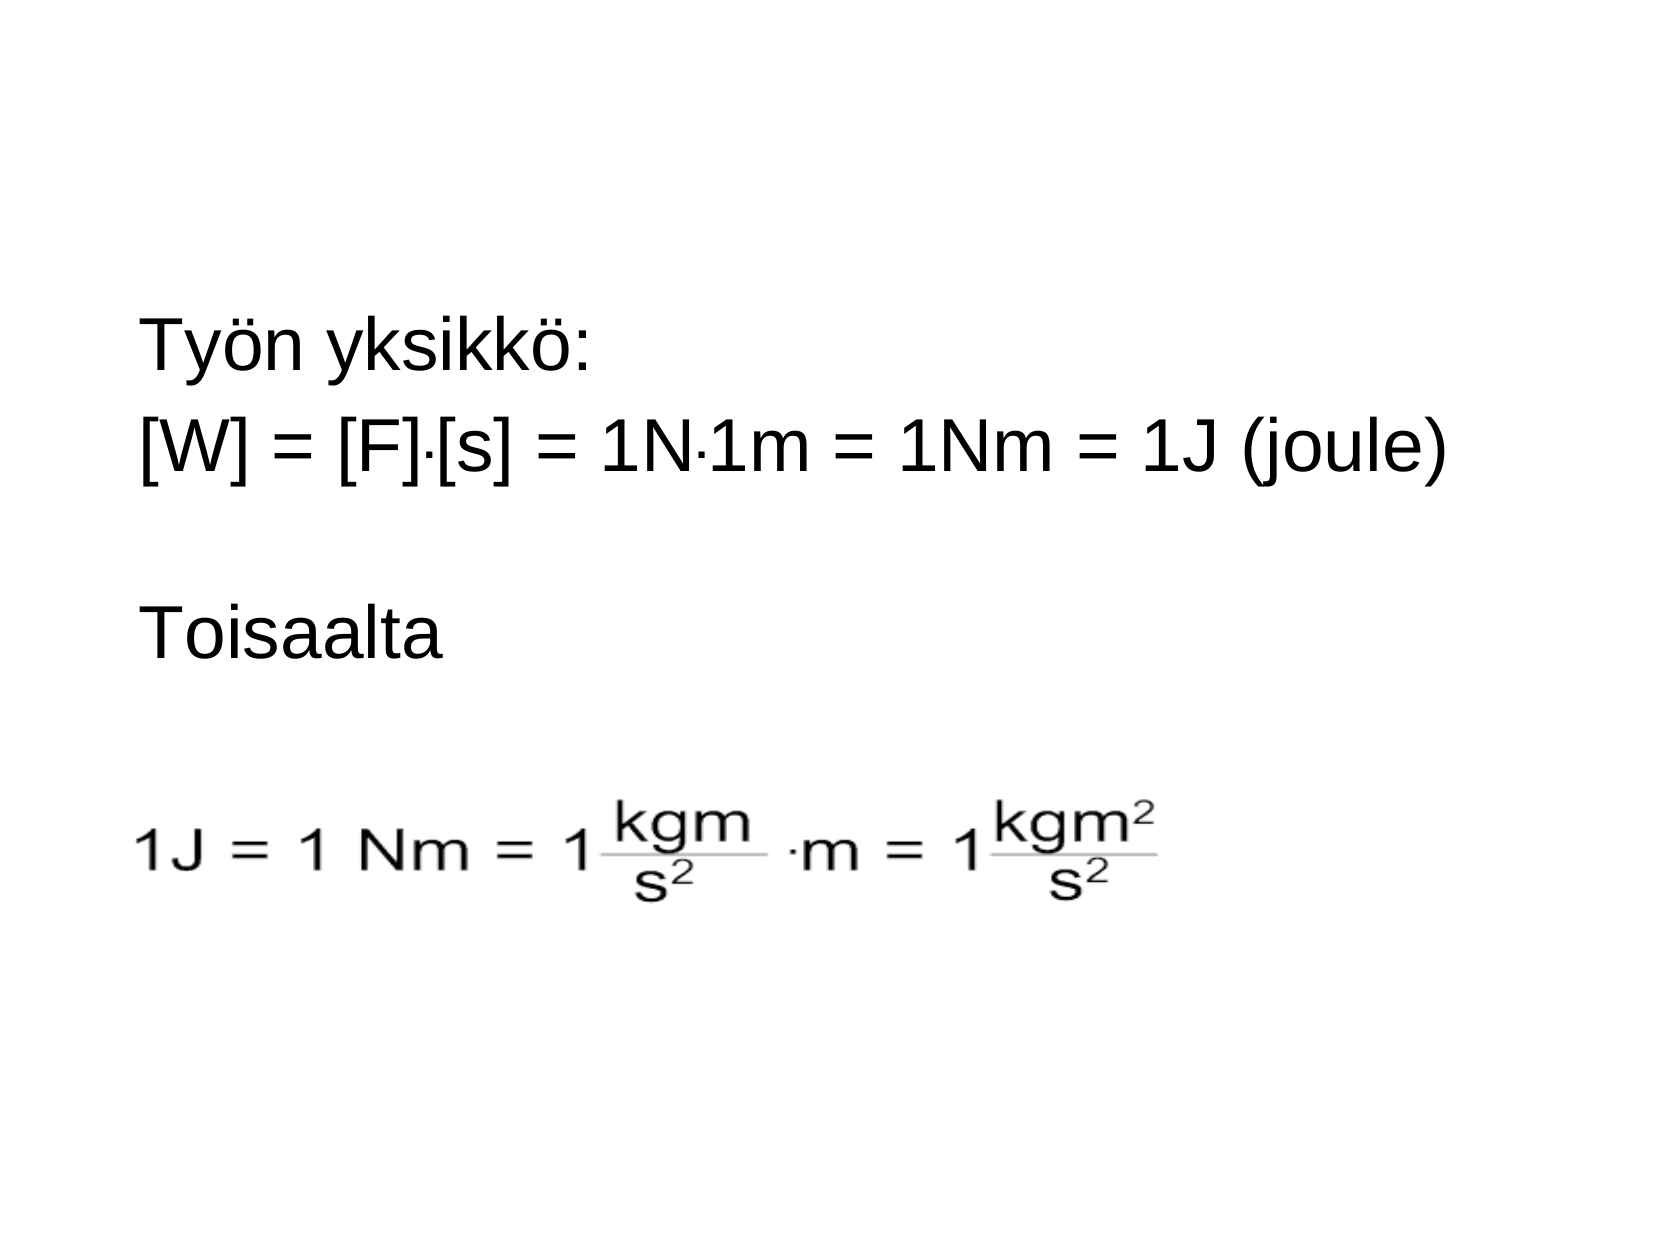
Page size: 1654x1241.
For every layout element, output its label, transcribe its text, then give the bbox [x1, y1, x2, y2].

picture [66, 727, 1221, 951]
text_box Työn yksikkö: [W] = [F].[s] = 1N.1m = 1Nm = 1J (joule) Toisaalta [123, 291, 1465, 689]
